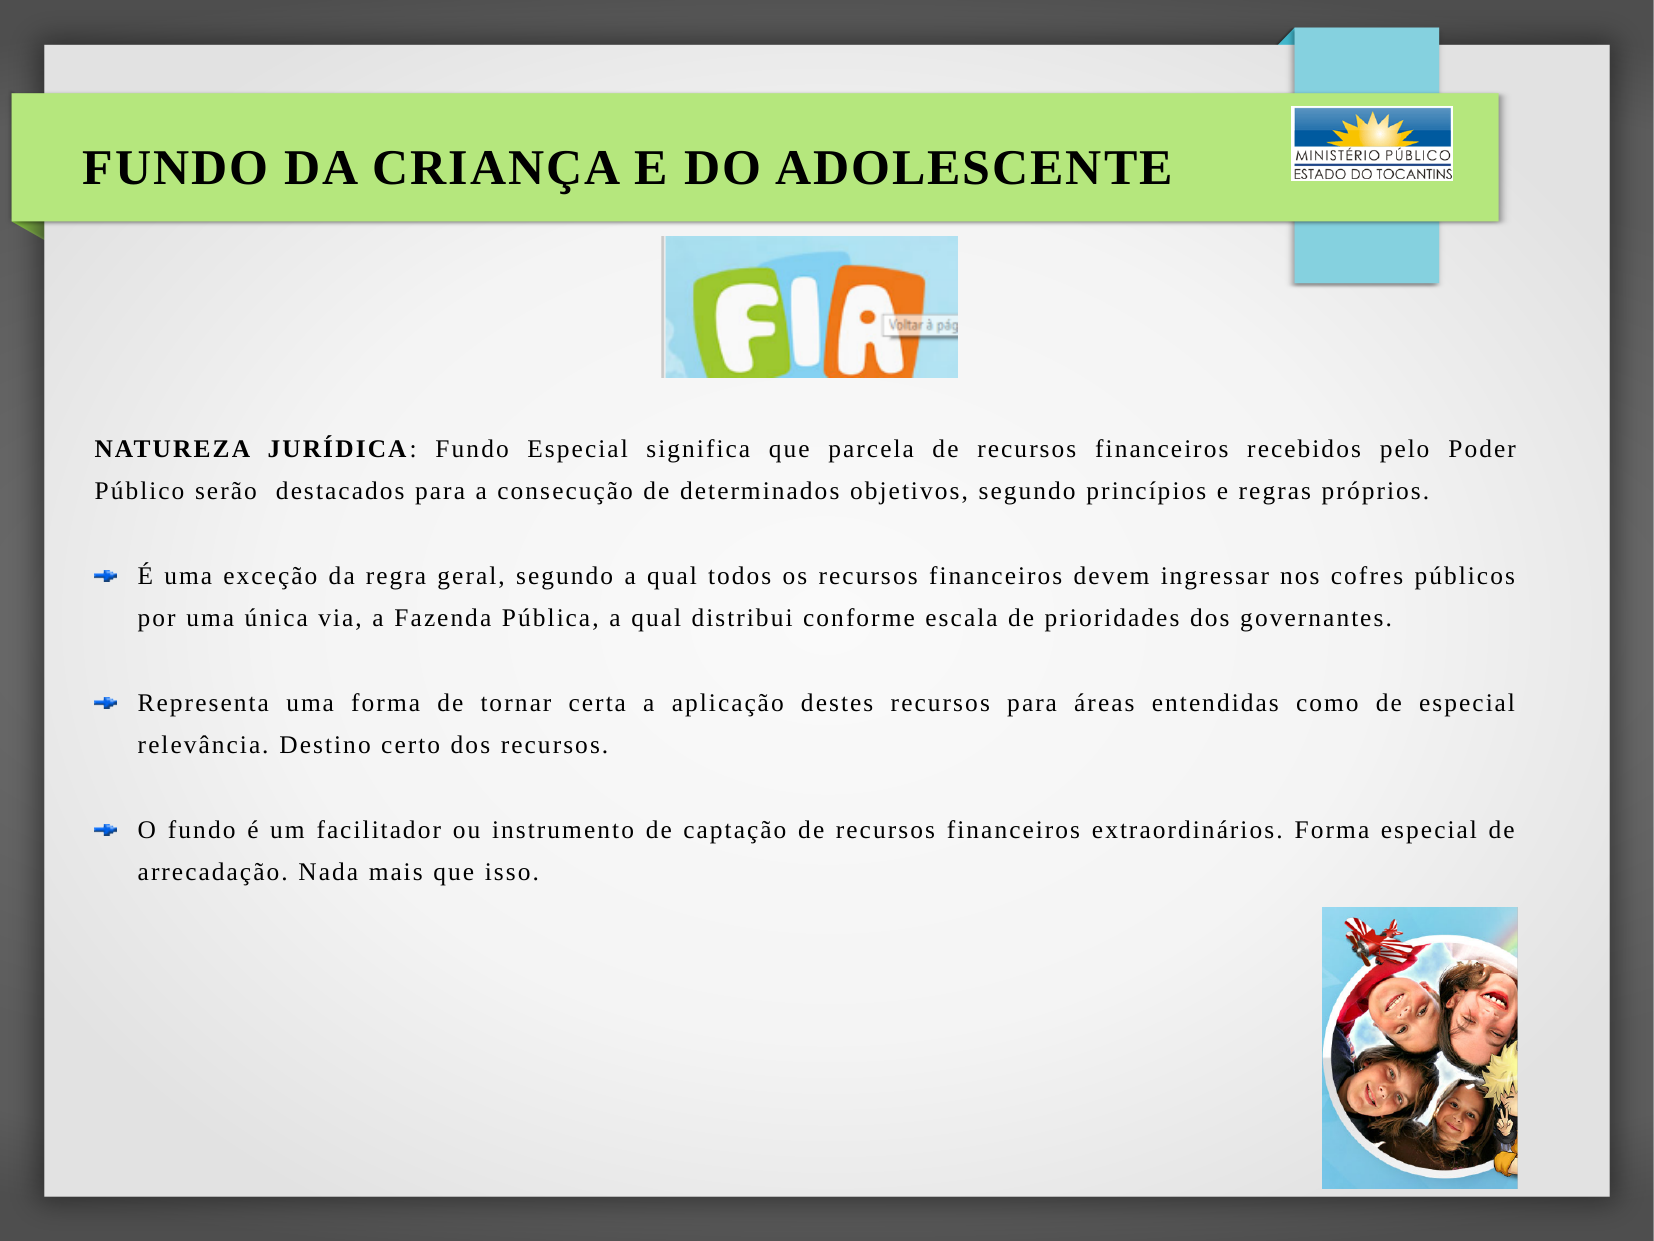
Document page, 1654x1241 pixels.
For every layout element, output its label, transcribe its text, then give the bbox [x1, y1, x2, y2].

picture [0, 0, 1654, 1241]
list NATUREZA JURÍDICA: Fundo Especial significa que parcela de recursos financeiros recebidos pelo Poder Público serão destacados para a consecução de determinados objetivos, segundo princípios e regras próprios. É uma exceção da regra geral, segundo a qual todos os recursos financeiros devem ingressar nos cofres públicos por uma única via, a Fazenda Pública, a qual distribui conforme escala de prioridades dos governantes. Representa uma forma de tornar certa a aplicação destes recursos para áreas entendidas como de especial relevância. Destino certo dos recursos. O fundo é um facilitador ou instrumento de captação de recursos financeiros extraordinários. Forma especial de arrecadação. Nada mais que isso. [94, 209, 1521, 929]
title FUNDO DA CRIANÇA E DO ADOLESCENTE [82, 94, 1264, 213]
